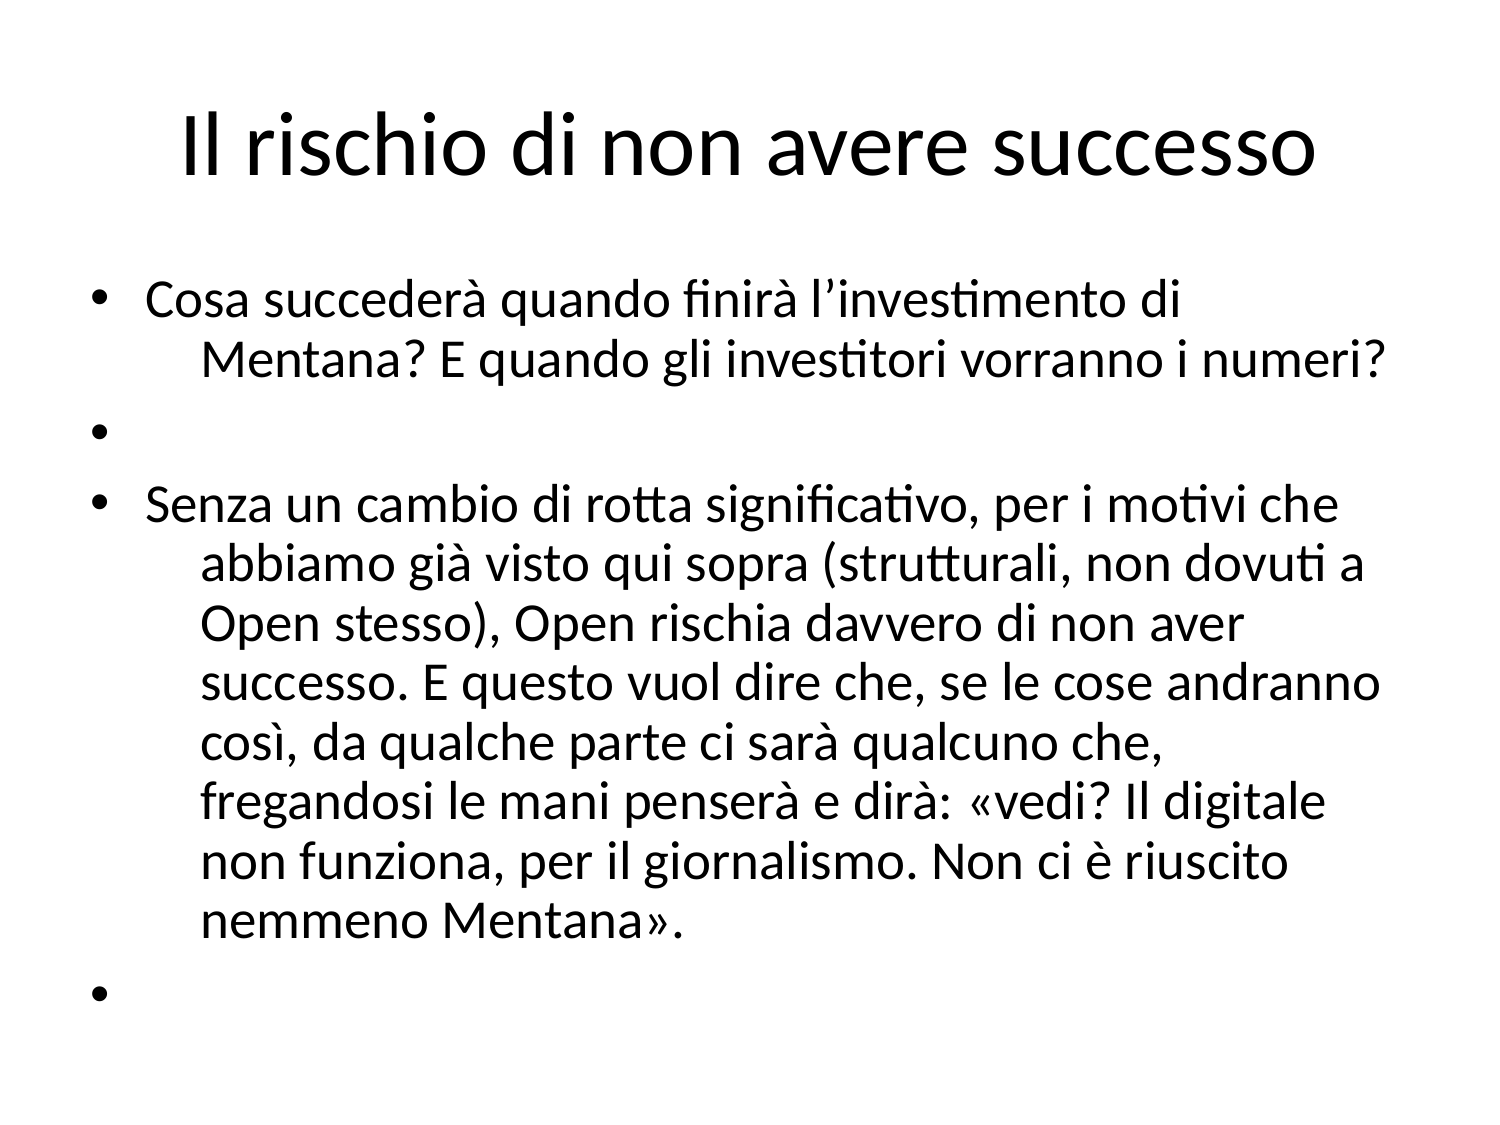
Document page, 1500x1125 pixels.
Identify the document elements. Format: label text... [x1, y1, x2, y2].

title Il rischio di non avere successo [75, 45, 1426, 233]
list Cosa succederà quando finirà l’investimento di Mentana? E quando gli investitori vorranno i numeri? Senza un cambio di rotta significativo, per i motivi che abbiamo già visto qui sopra (strutturali, non dovuti a Open stesso), Open rischia davvero di non aver successo. E questo vuol dire che, se le cose andranno così, da qualche parte ci sarà qualcuno che, fregandosi le mani penserà e dirà: «vedi? Il digitale non funziona, per il giornalismo. Non ci è riuscito nemmeno Mentana». [75, 262, 1426, 1005]
